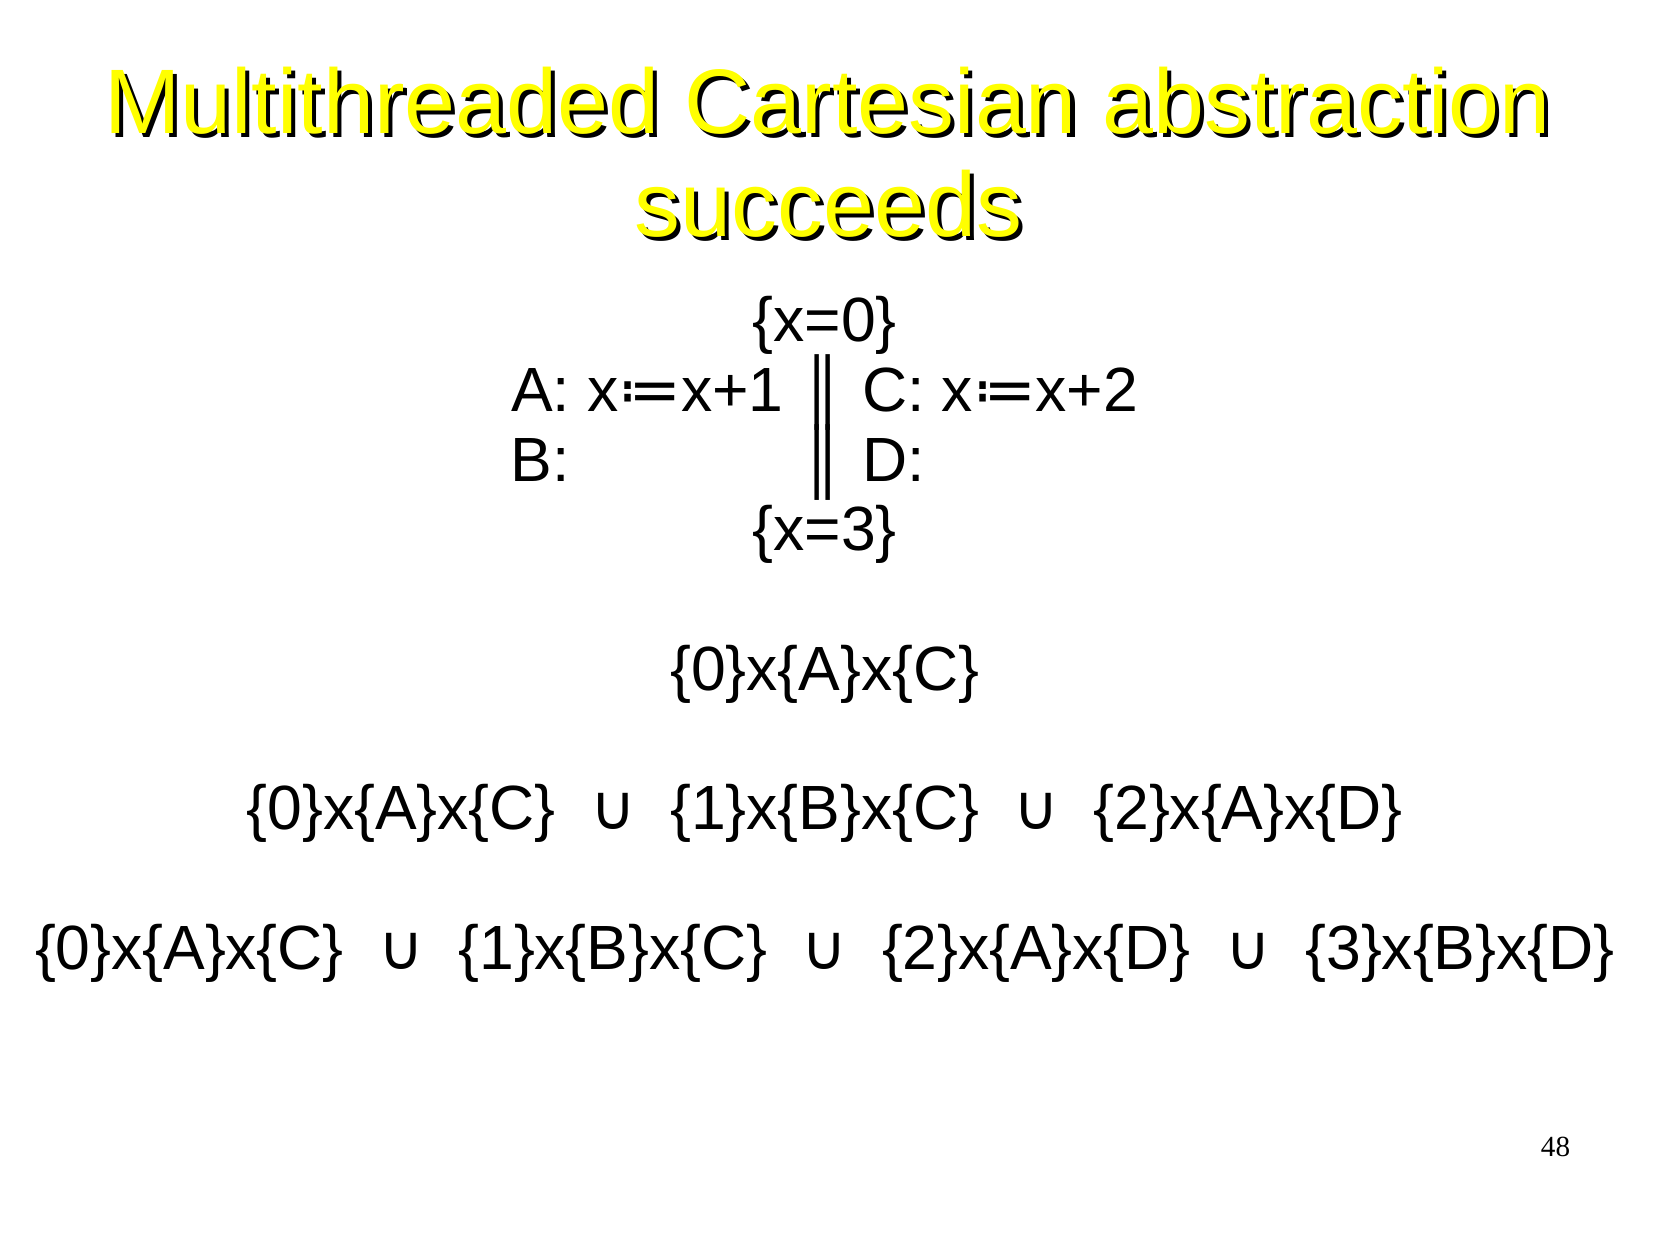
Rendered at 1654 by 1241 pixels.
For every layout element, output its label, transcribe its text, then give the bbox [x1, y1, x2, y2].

title Multithreaded Cartesian abstraction succeeds [41, 50, 1616, 256]
subtitle {x=0} A: x≔x+1 ║ C: x≔x+2 B: ║ D: {x=3} {0}x{A}x{C} {0}x{A}x{C} ∪ {1}x{B}x{C} ∪ {2}x{A}x{D} {0}x{A}x{C} ∪ {1}x{B}x{C} ∪ {2}x{A}x{D} ∪ {3}x{B}x{D} [0, 262, 1650, 1215]
